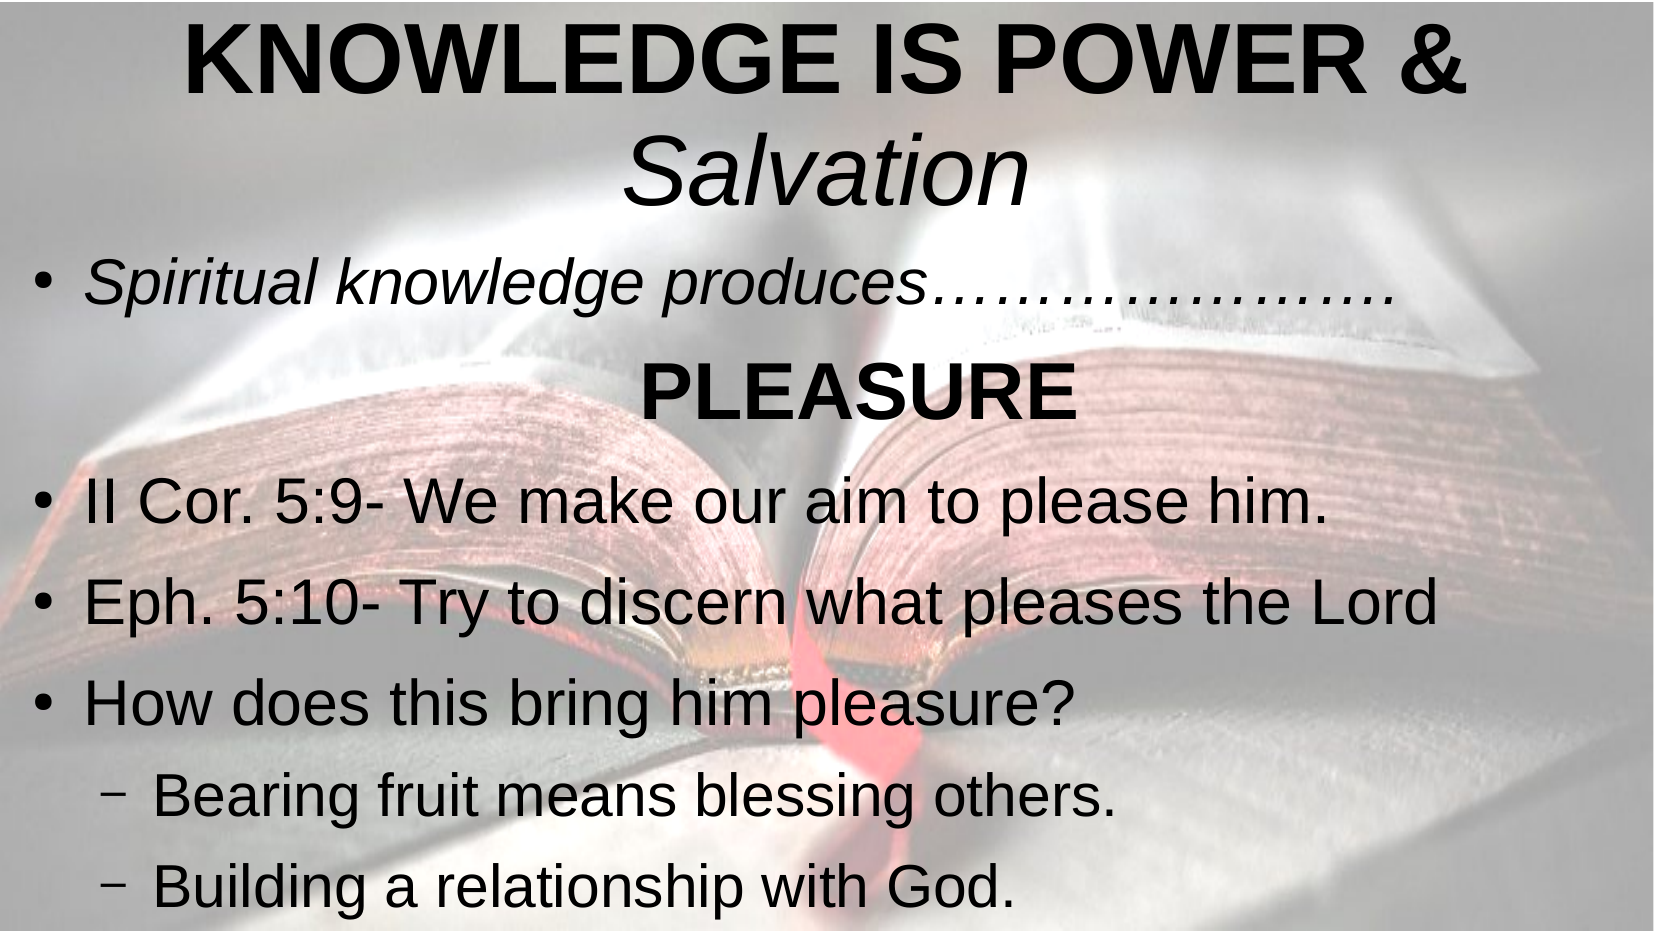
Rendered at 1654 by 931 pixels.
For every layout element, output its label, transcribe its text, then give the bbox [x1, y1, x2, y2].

title KNOWLEDGE IS POWER & Salvation [82, 2, 1571, 227]
picture [0, 2, 1654, 931]
list Spiritual knowledge produces…………………. PLEASURE II Cor. 5:9- We make our aim to please him. Eph. 5:10- Try to discern what pleases the Lord How does this bring him pleasure? Bearing fruit means blessing others. Building a relationship with God. [15, 245, 1636, 921]
